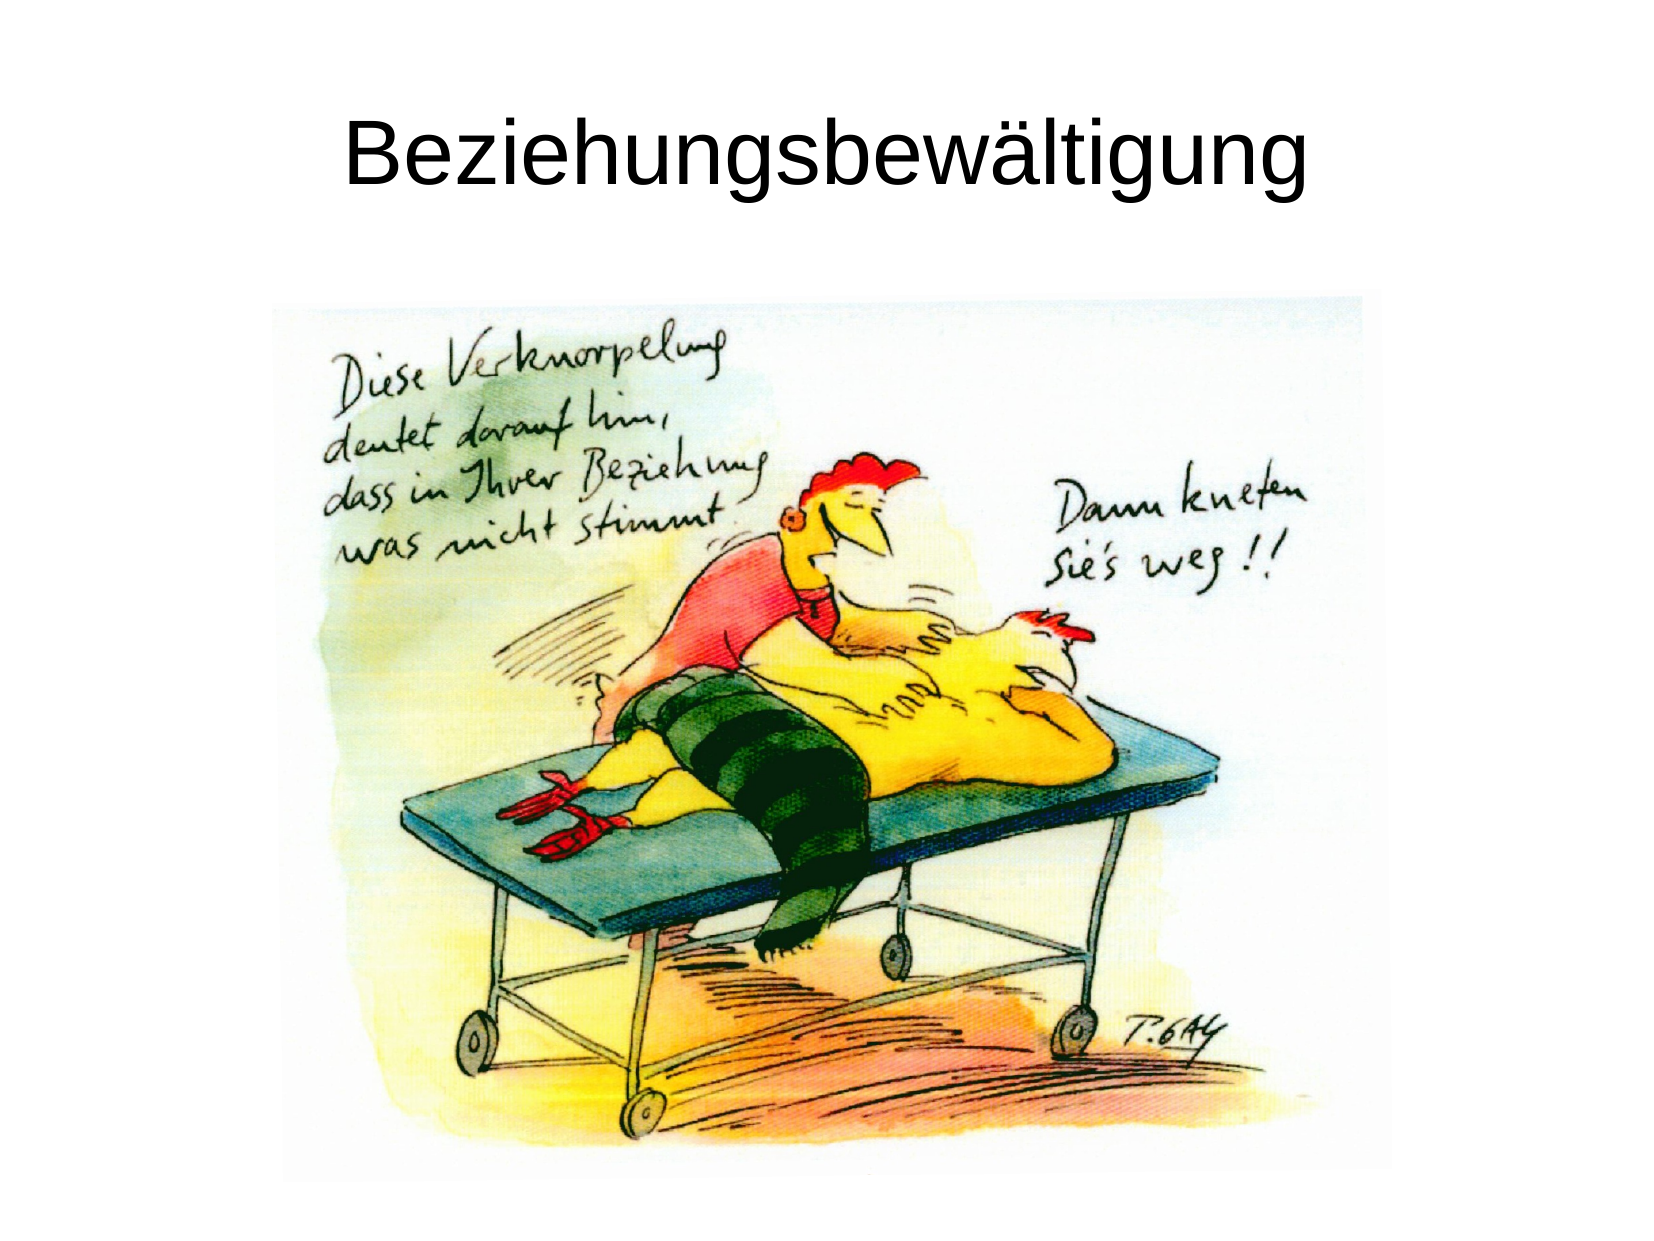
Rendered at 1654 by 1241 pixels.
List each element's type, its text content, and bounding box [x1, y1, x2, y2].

picture [271, 288, 1392, 1182]
title Beziehungsbewältigung [82, 49, 1571, 257]
